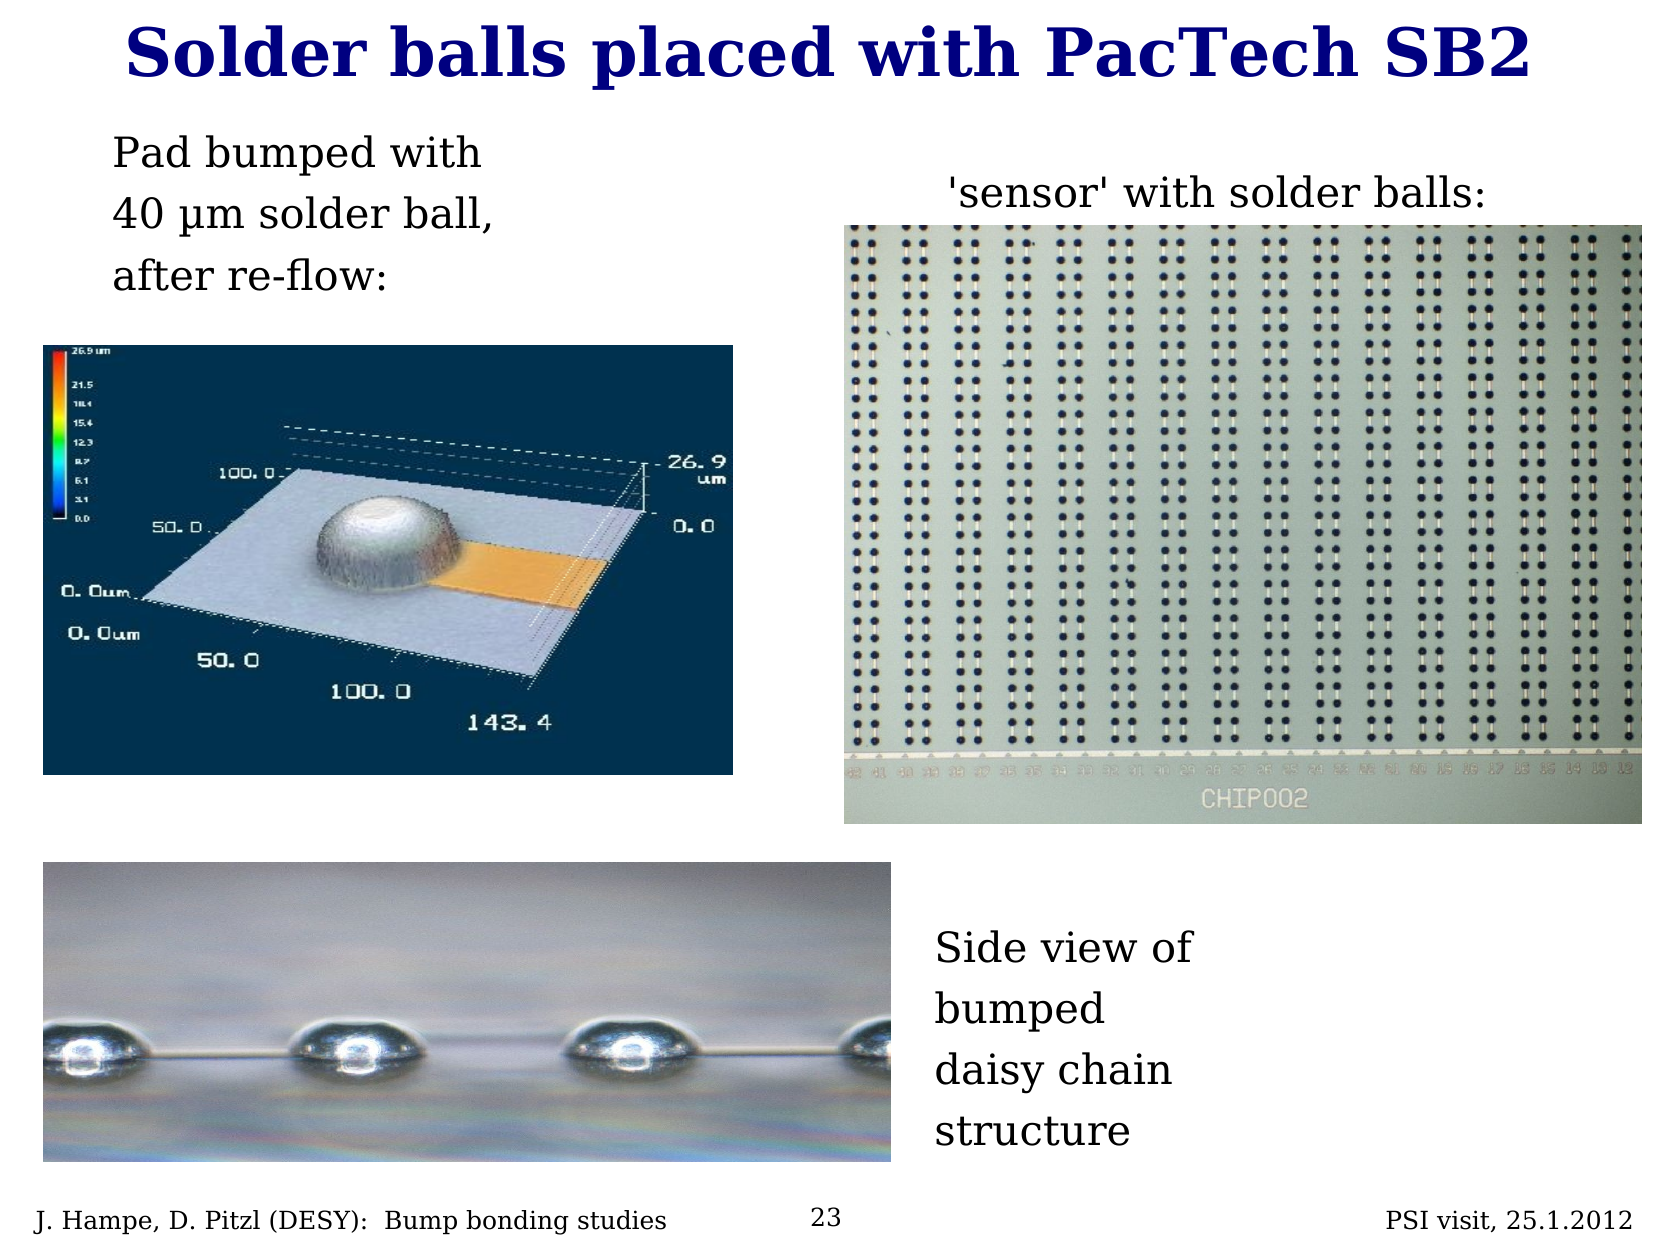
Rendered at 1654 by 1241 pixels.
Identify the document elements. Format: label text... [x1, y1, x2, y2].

picture [43, 345, 733, 775]
picture [43, 862, 891, 1162]
picture [43, 412, 47, 422]
text_box 'sensor' with solder balls: [946, 158, 1488, 207]
text_box Pad bumped with 40 µm solder ball, after re-flow: [97, 100, 510, 306]
title Solder balls placed with PacTech SB2 [96, 13, 1564, 93]
text_box Side view of bumped daisy chain structure [919, 894, 1249, 1162]
picture [844, 225, 1642, 824]
